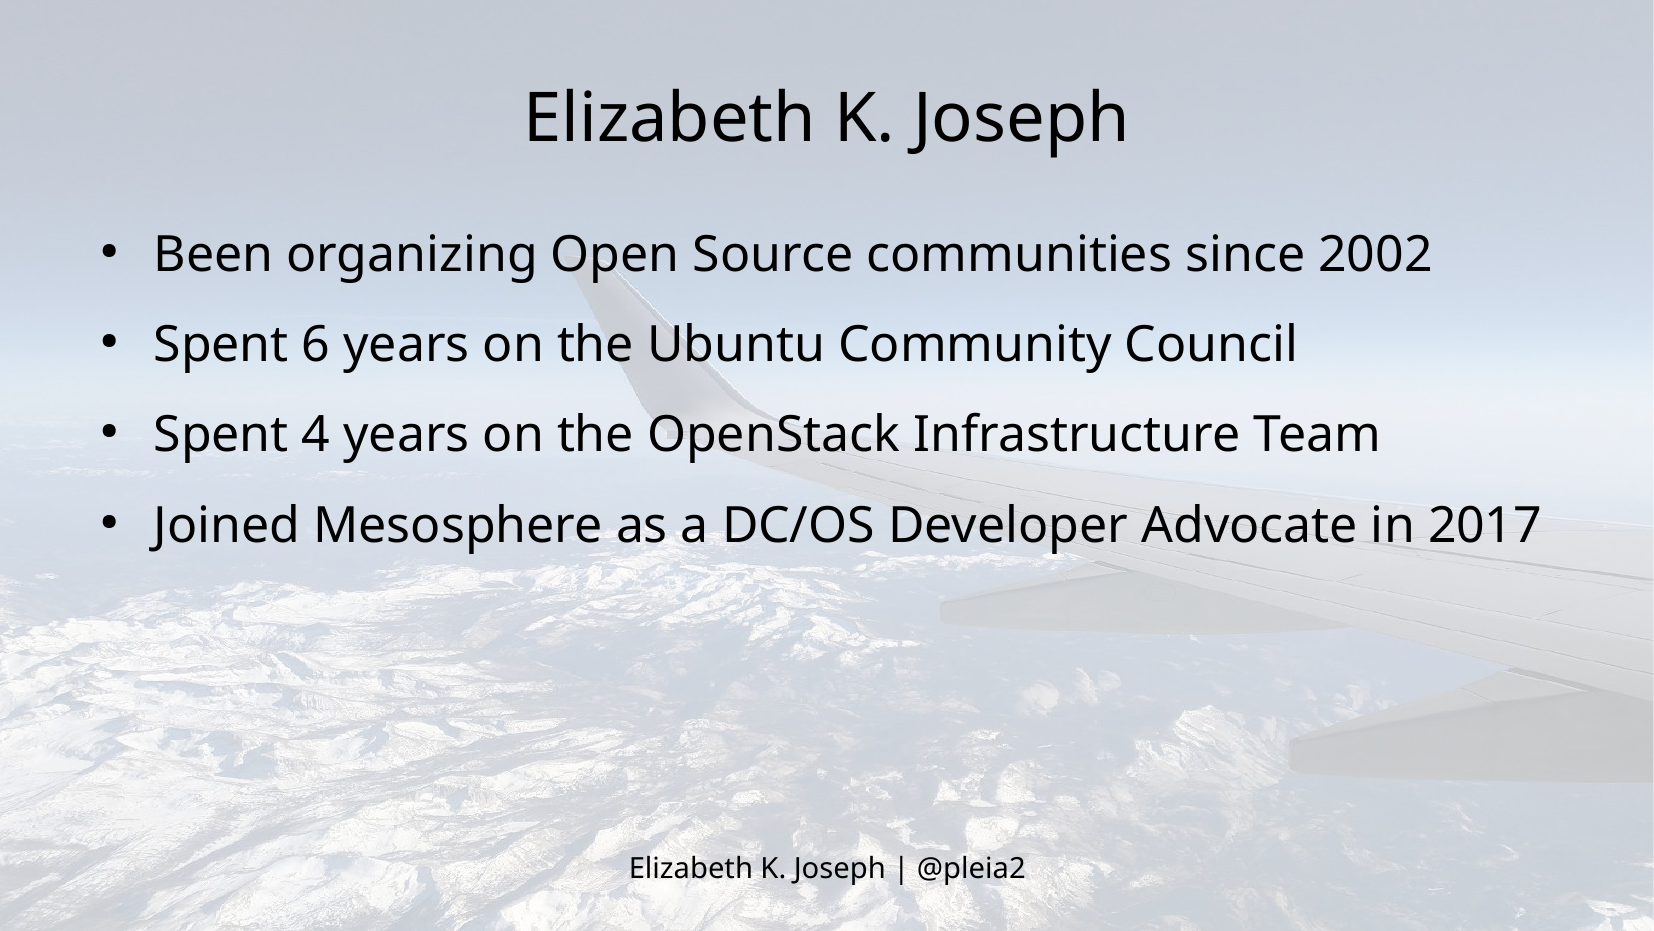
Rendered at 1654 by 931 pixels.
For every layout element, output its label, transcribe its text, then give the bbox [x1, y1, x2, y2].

list Been organizing Open Source communities since 2002 Spent 6 years on the Ubuntu Community Council Spent 4 years on the OpenStack Infrastructure Team Joined Mesosphere as a DC/OS Developer Advocate in 2017 [82, 217, 1571, 758]
title Elizabeth K. Joseph [82, 37, 1571, 193]
picture [0, 0, 1654, 931]
